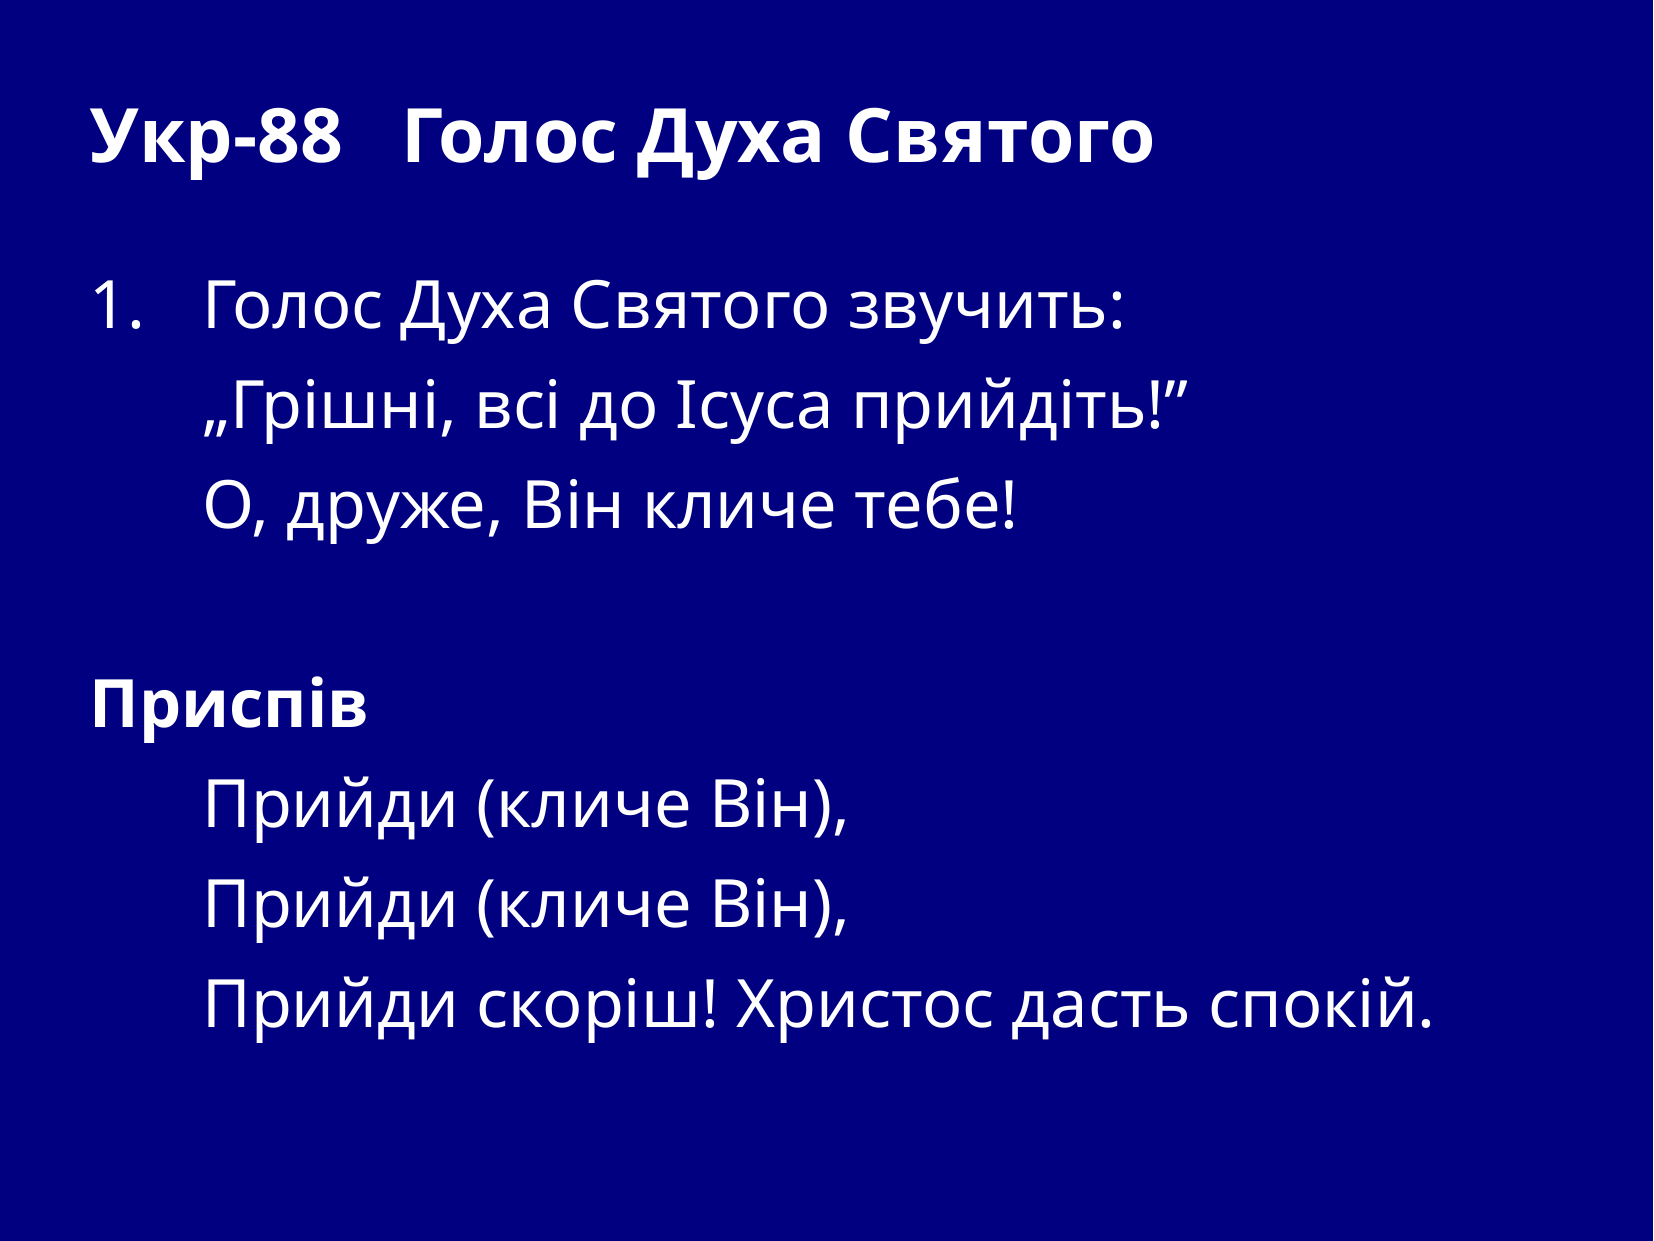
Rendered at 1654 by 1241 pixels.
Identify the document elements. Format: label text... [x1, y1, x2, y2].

text_box Укр-88 Голос Духа Святого [75, 75, 1576, 188]
text_box 1. Голос Духа Святого звучить: „Грішні, всі до Ісуса прийдіть!” О, друже, Він кличе тебе! Приспів Прийди (кличе Він), Прийди (кличе Він), Прийди скоріш! Христос дасть спокій. [75, 188, 1576, 1163]
